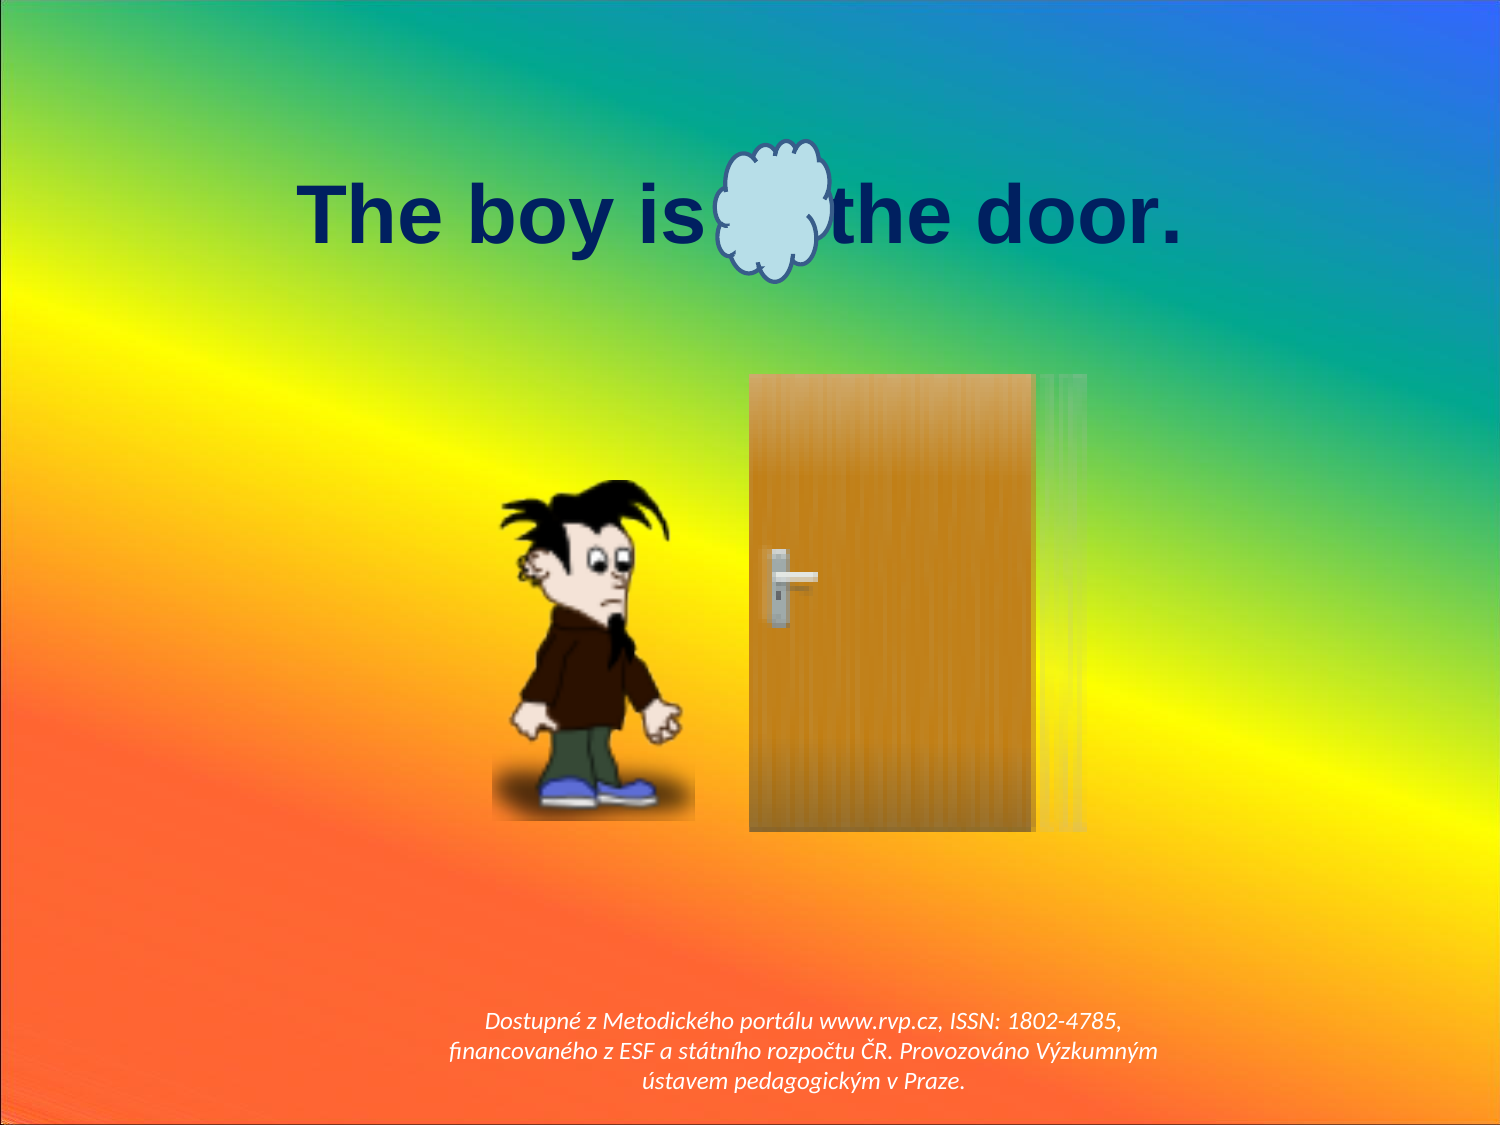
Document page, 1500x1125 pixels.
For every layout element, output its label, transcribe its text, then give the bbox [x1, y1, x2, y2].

text_box The boy is at the door. [791, 152, 1290, 268]
text_box [714, 141, 833, 282]
text_box Dostupné z Metodického portálu www.rvp.cz, ISSN: 1802-4785, financovaného z ESF a státního rozpočtu ČR. Provozováno Výzkumným ústavem pedagogickým v Praze. [421, 1019, 1187, 1080]
title [0, 304, 1465, 727]
text_box The boy is at the door. [281, 152, 754, 268]
picture [0, 0, 1500, 1125]
